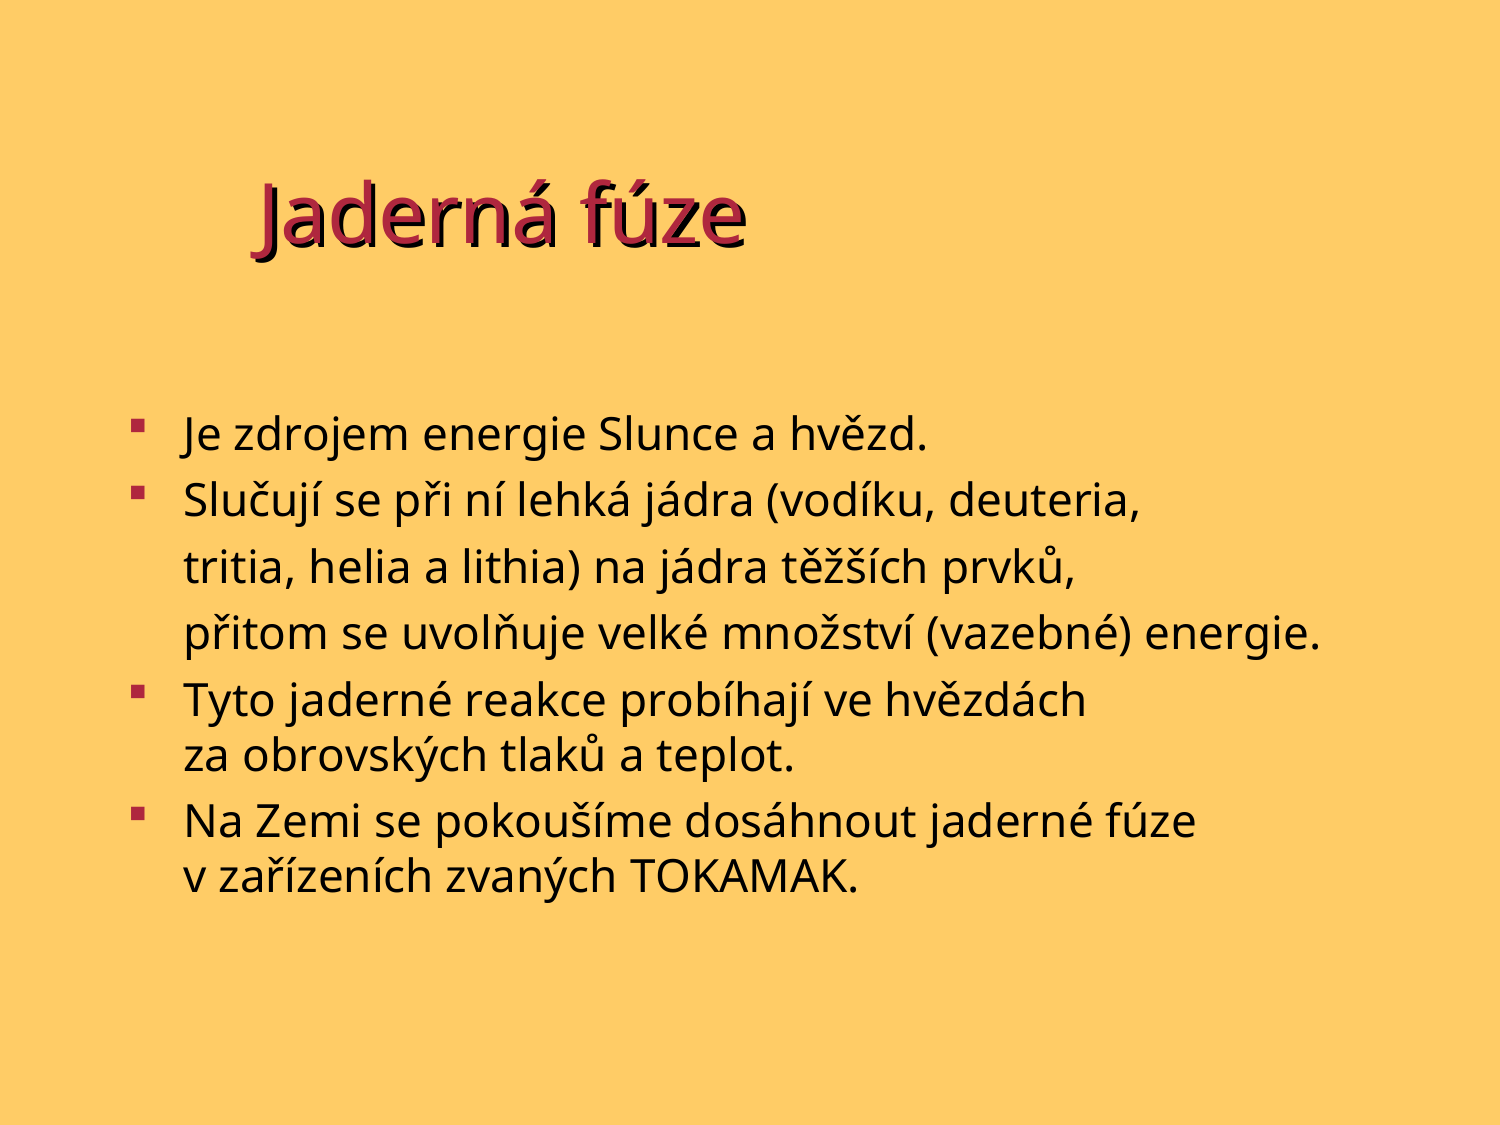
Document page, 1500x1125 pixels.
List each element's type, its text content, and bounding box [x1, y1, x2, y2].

title Jaderná fúze [112, 101, 1388, 319]
list Je zdrojem energie Slunce a hvězd. Slučují se při ní lehká jádra (vodíku, deuteria, tritia, helia a lithia) na jádra těžších prvků, přitom se uvolňuje velké množství (vazebné) energie. Tyto jaderné reakce probíhají ve hvězdách za obrovských tlaků a teplot. Na Zemi se pokoušíme dosáhnout jaderné fúze v zařízeních zvaných TOKAMAK. [112, 397, 1388, 941]
